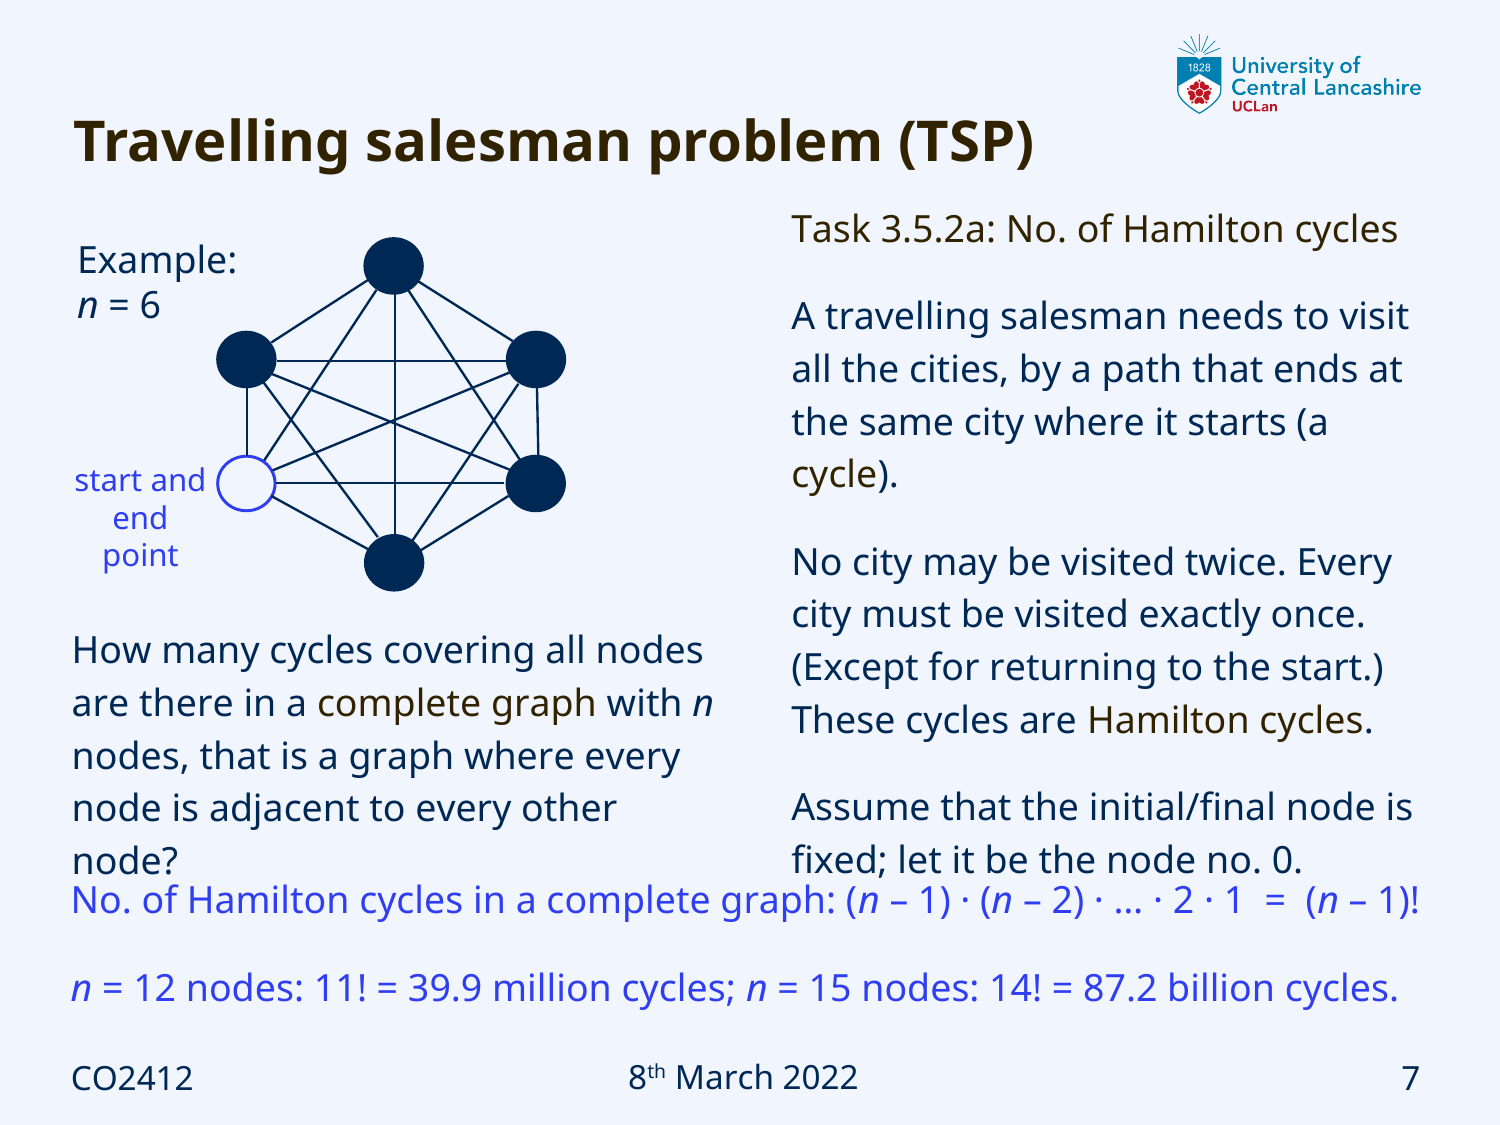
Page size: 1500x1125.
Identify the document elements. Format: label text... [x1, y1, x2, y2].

text_box [507, 332, 565, 387]
text_box Task 3.5.2a: No. of Hamilton cycles A travelling salesman needs to visit all the cities, by a path that ends at the same city where it starts (a cycle). No city may be visited twice. Every city must be visited exactly once. (Except for returning to the start.) These cycles are Hamilton cycles. Assume that the initial/final node is fixed; let it be the node no. 0. [776, 189, 1441, 836]
text_box Example: n = 6 [62, 228, 277, 334]
text_box [365, 535, 423, 591]
text_box How many cycles covering all nodes are there in a complete graph with n nodes, that is a graph where every node is adjacent to every other node? [56, 540, 739, 843]
text_box [364, 238, 423, 294]
text_box [507, 456, 565, 511]
text_box No. of Hamilton cycles in a complete graph: (n – 1) · (n – 2) · … · 2 · 1 = (n – 1)! n = 12 nodes: 11! = 39.9 million cycles; n = 15 nodes: 14! = 87.2 billion cycles. [55, 861, 1440, 1017]
text_box [217, 334, 276, 387]
text_box start and end point [55, 453, 226, 543]
picture [1177, 34, 1421, 93]
title Travelling salesman problem (TSP) [58, 93, 1475, 186]
